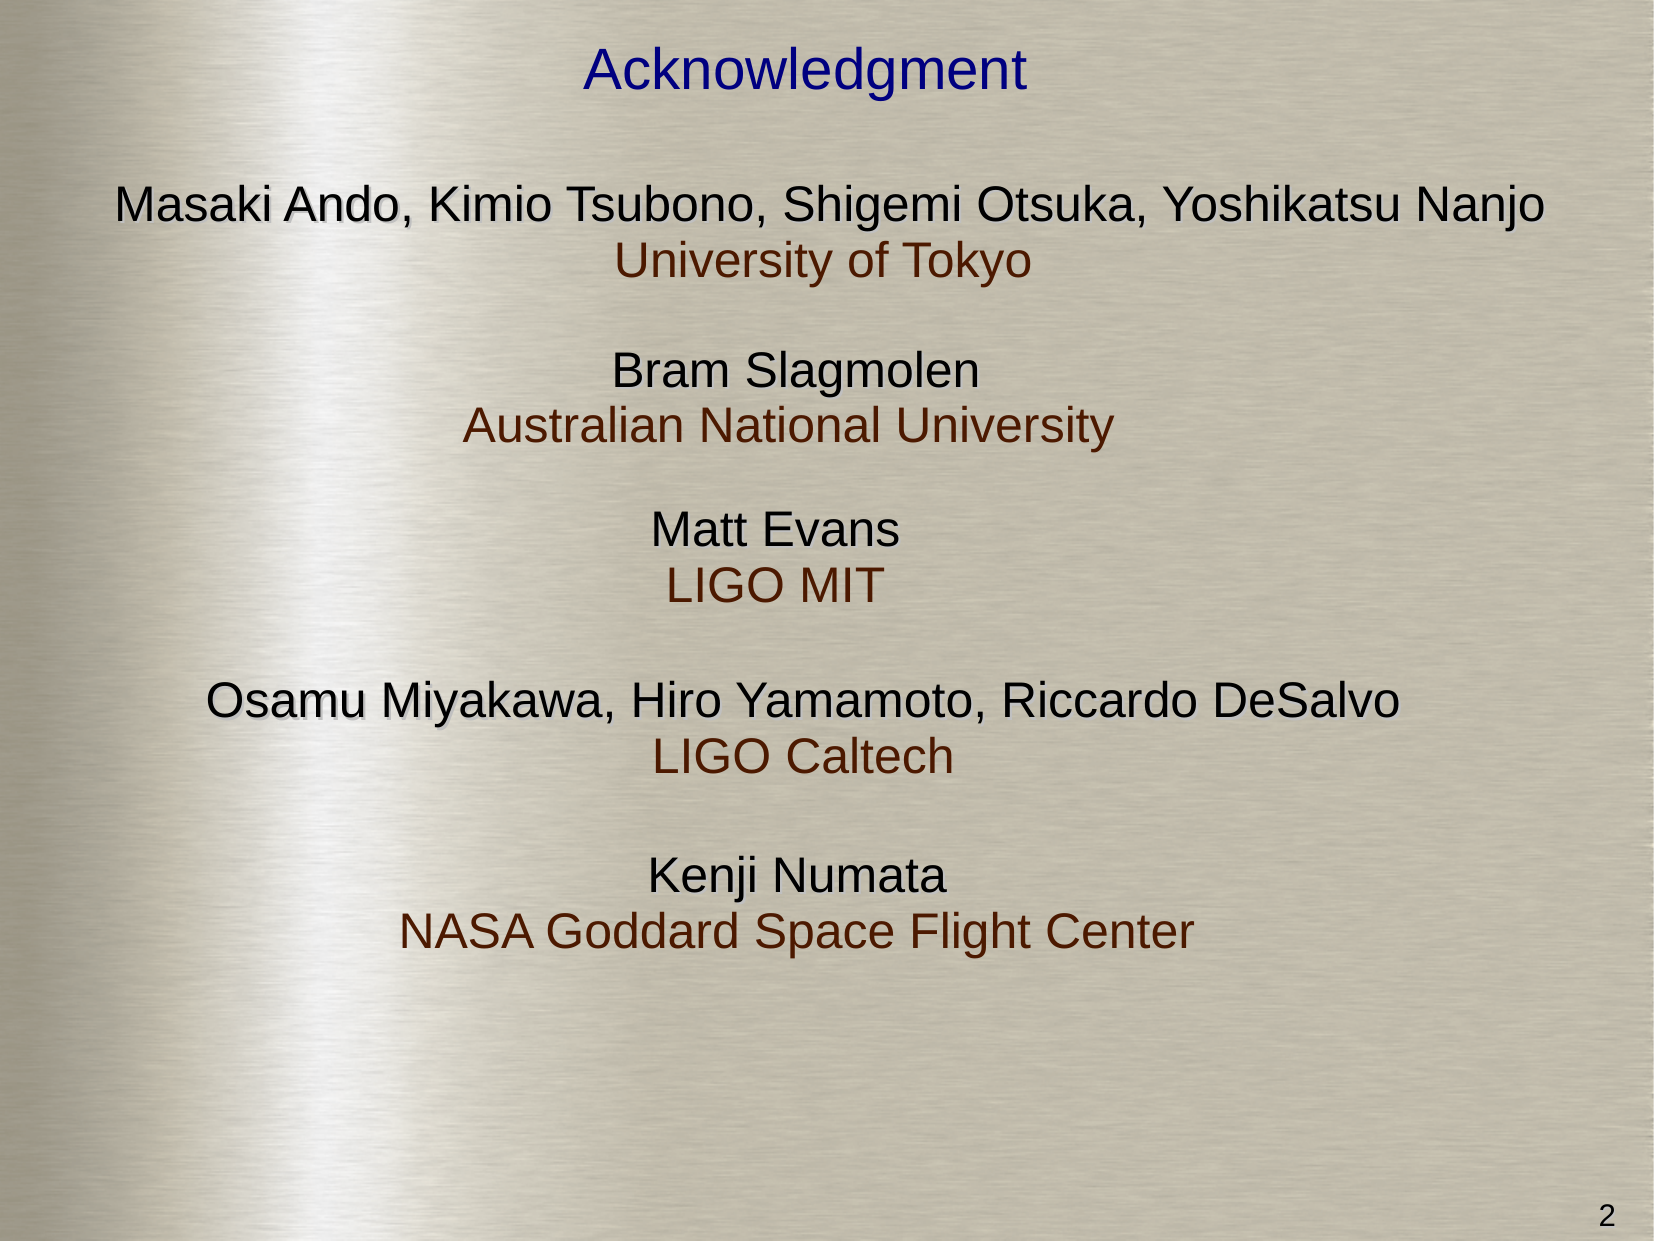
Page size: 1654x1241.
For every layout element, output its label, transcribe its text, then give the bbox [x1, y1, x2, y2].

picture [0, 0, 1654, 1241]
text_box Osamu Miyakawa, Hiro Yamamoto, Riccardo DeSalvo LIGO Caltech [190, 665, 1418, 792]
text_box Kenji Numata NASA Goddard Space Flight Center [383, 840, 1211, 967]
text_box Masaki Ando, Kimio Tsubono, Shigemi Otsuka, Yoshikatsu Nanjo University of Tokyo [99, 168, 1563, 296]
text_box Bram Slagmolen Australian National University [447, 334, 1144, 461]
text_box Matt Evans LIGO MIT [635, 493, 916, 621]
text_box Acknowledgment [568, 29, 1044, 110]
